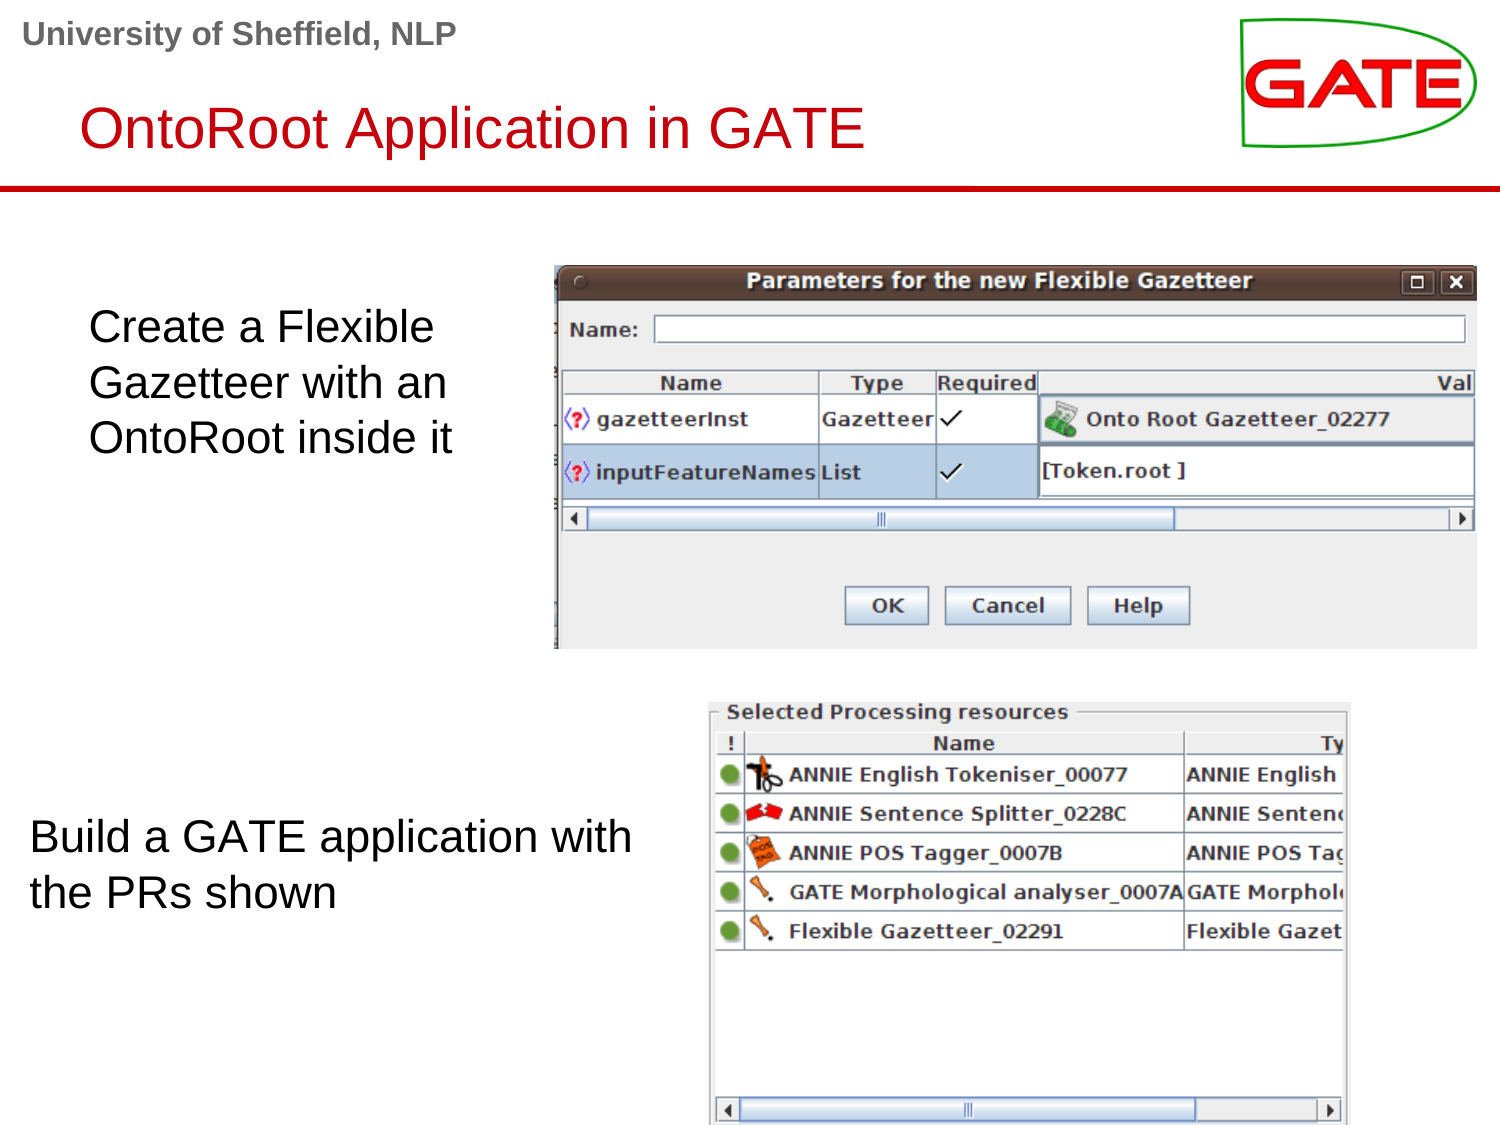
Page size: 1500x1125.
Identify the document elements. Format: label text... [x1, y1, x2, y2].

title OntoRoot Application in GATE [79, 54, 1149, 204]
list Create a Flexible Gazetteer with an OntoRoot inside it [88, 295, 554, 534]
picture [708, 702, 1351, 1125]
picture [1240, 18, 1477, 148]
list Build a GATE application with the PRs shown [29, 806, 651, 1063]
picture [554, 265, 1477, 649]
